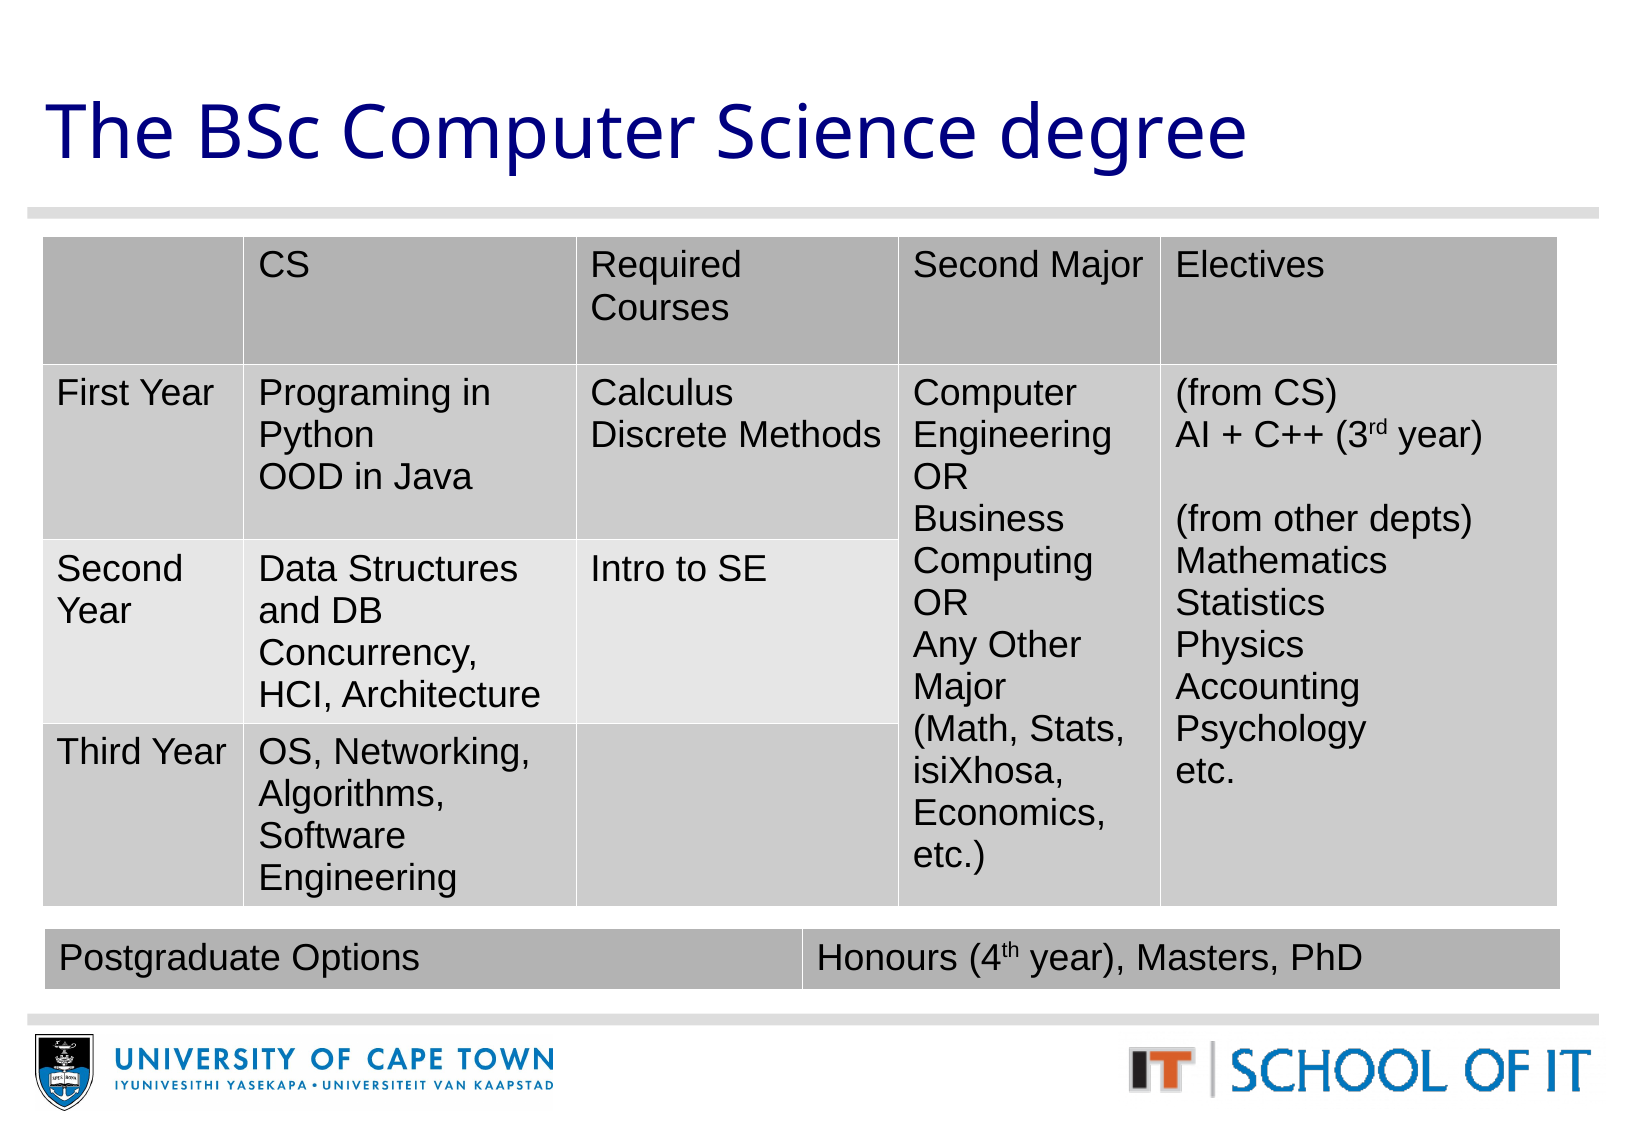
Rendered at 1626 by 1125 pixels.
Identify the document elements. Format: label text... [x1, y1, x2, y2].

table_header Second Major [899, 237, 1160, 364]
picture [1118, 1030, 1606, 1109]
table_cell Computer Engineering OR Business Computing OR Any Other Major (Math, Stats, isiXhosa, Economics, etc.) [899, 365, 1160, 906]
table_cell Second Year [43, 540, 243, 723]
table_cell First Year [43, 365, 243, 539]
table_cell [577, 724, 898, 906]
table_cell Intro to SE [577, 540, 898, 723]
table_header CS [244, 237, 576, 364]
table_cell OS, Networking, Algorithms, Software Engineering [244, 724, 576, 906]
title The BSc Computer Science degree [45, 66, 1583, 194]
table_header Postgraduate Options [45, 929, 802, 989]
table_header Required Courses [577, 237, 898, 364]
table_header [43, 237, 243, 364]
table_cell Data Structures and DB Concurrency, HCI, Architecture [244, 540, 576, 723]
table_header Electives [1161, 237, 1557, 364]
table_cell Programing in Python OOD in Java [244, 365, 576, 539]
table_cell Third Year [43, 724, 243, 906]
table_cell (from CS) AI + C++ (3rd year) (from other depts) Mathematics Statistics Physics Accounting Psychology etc. [1161, 365, 1557, 906]
table_header Honours (4th year), Masters, PhD [803, 929, 1560, 989]
picture [35, 1034, 553, 1111]
table_cell Calculus Discrete Methods [577, 365, 898, 539]
